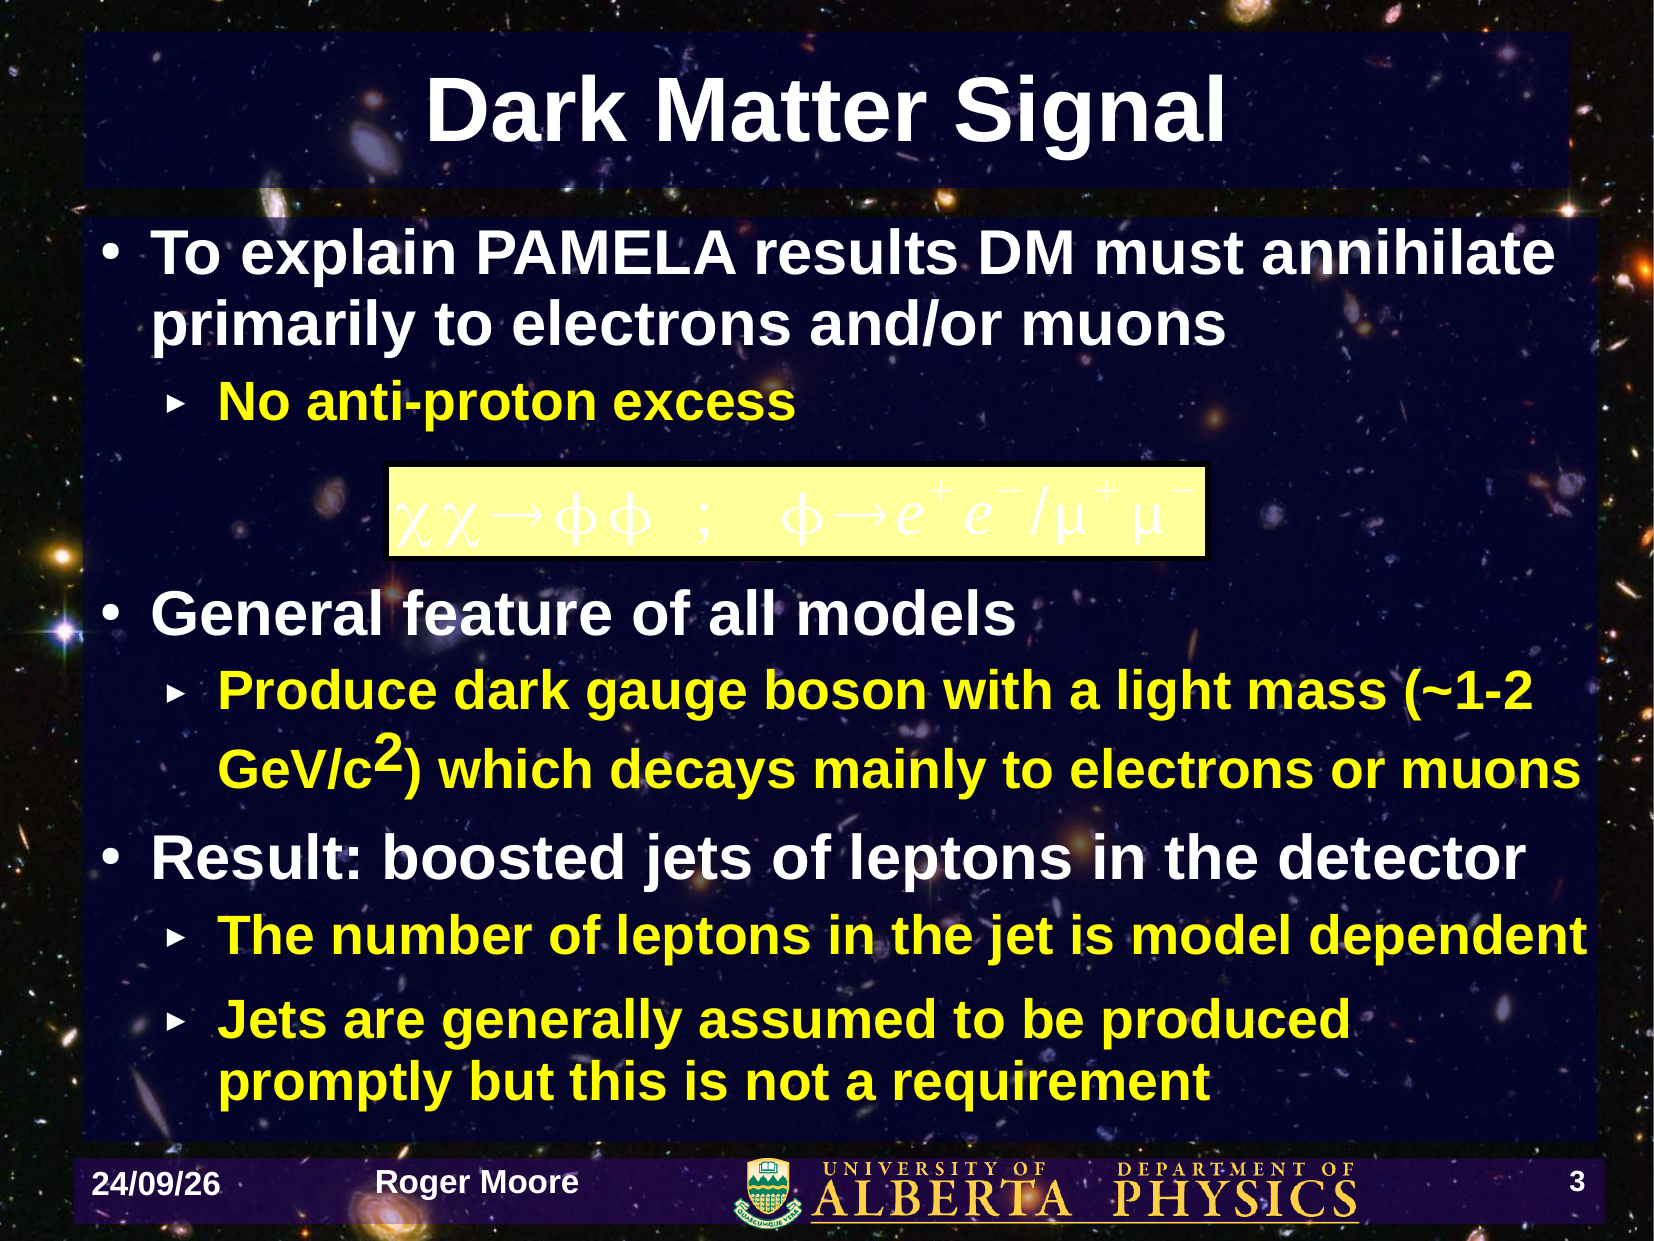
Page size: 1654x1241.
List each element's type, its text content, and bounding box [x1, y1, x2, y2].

picture [0, 0, 1654, 1241]
chart [389, 466, 1205, 556]
title Dark Matter Signal [84, 31, 1570, 188]
list To explain PAMELA results DM must annihilate primarily to electrons and/or muons No anti-proton excess General feature of all models Produce dark gauge boson with a light mass (~1-2 GeV/c2) which decays mainly to electrons or muons Result: boosted jets of leptons in the detector The number of leptons in the jet is model dependent Jets are generally assumed to be produced promptly but this is not a requirement [82, 217, 1598, 1142]
